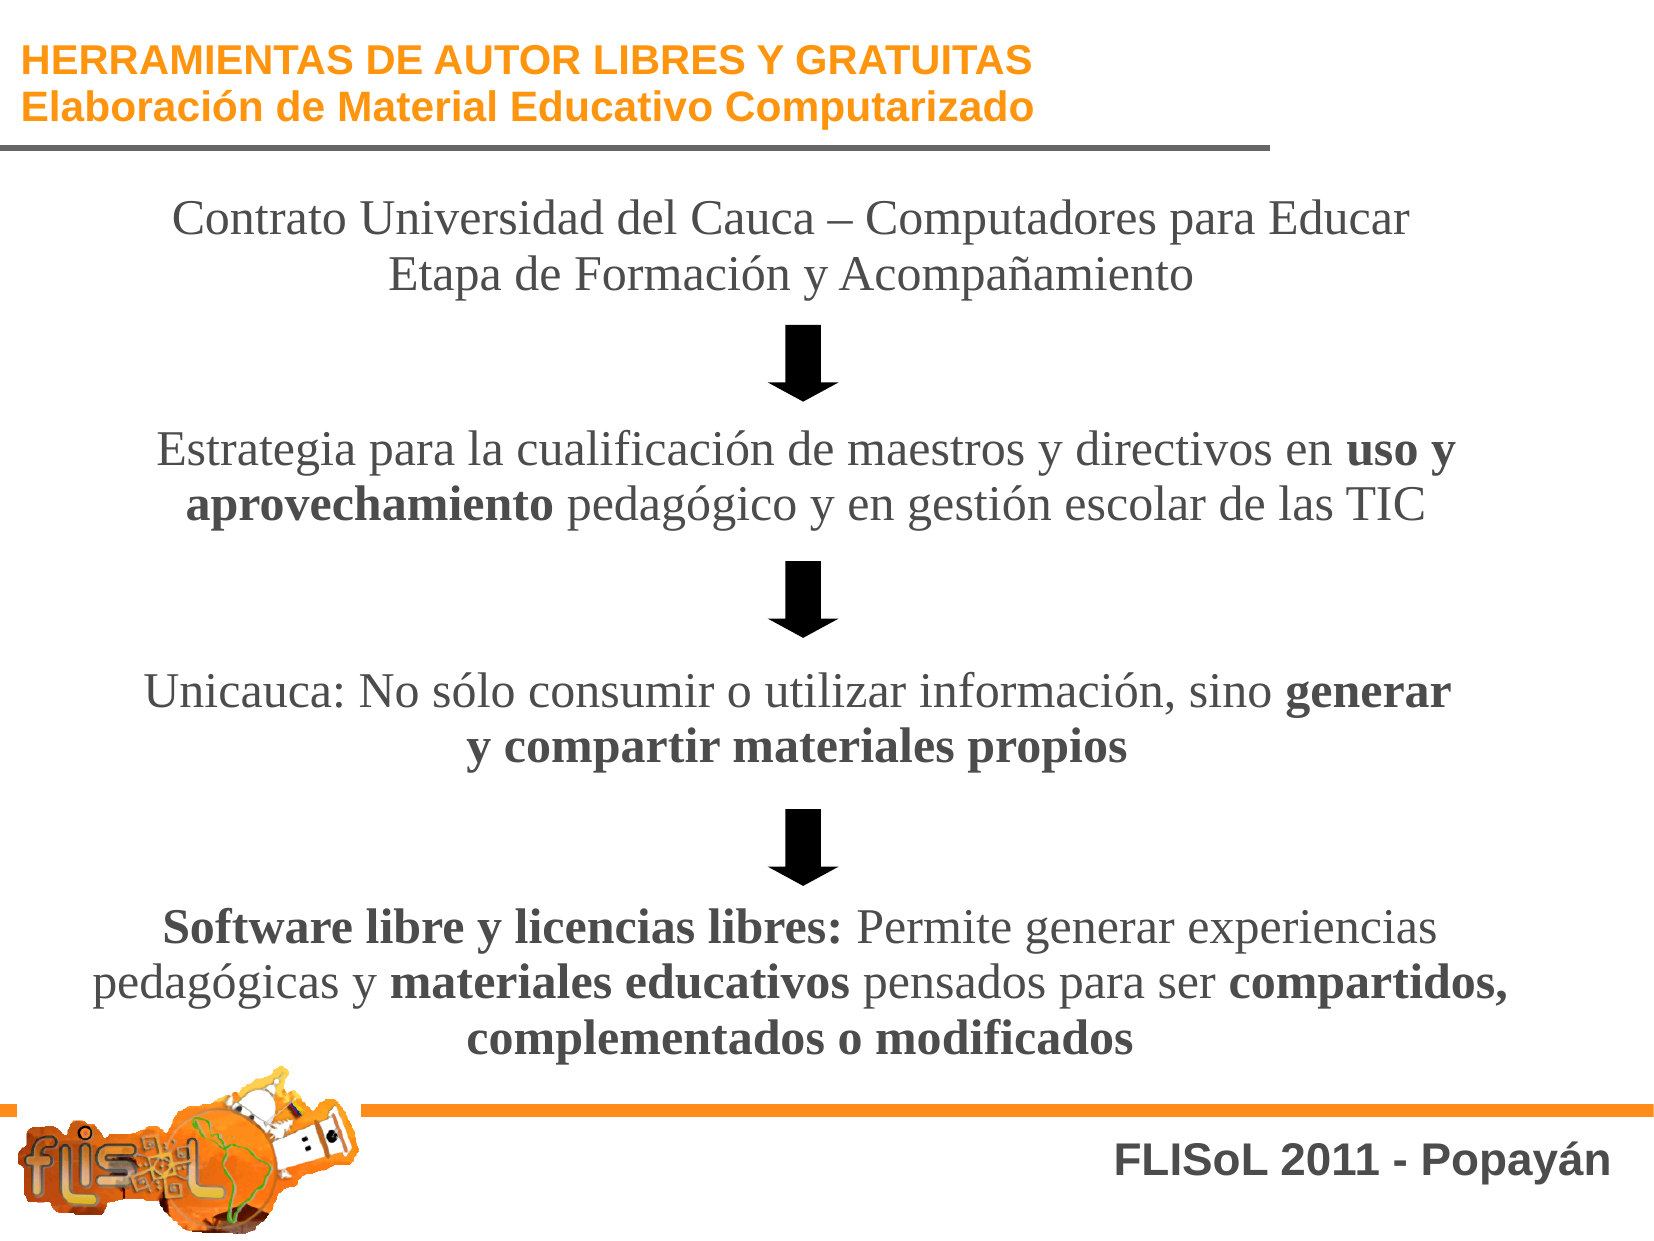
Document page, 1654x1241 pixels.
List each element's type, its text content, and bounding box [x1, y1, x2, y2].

text_box Unicauca: No sólo consumir o utilizar información, sino generar y compartir materiales propios [118, 655, 1477, 781]
text_box [767, 561, 839, 638]
text_box Estrategia para la cualificación de maestros y directivos en uso y aprovechamiento pedagógico y en gestión escolar de las TIC [53, 413, 1560, 539]
text_box Contrato Universidad del Cauca – Computadores para Educar Etapa de Formación y Acompañamiento [82, 183, 1501, 309]
text_box [767, 809, 839, 886]
text_box Software libre y licencias libres: Permite generar experiencias pedagógicas y materiales educativos pensados para ser compartidos, complementados o modificados [76, 891, 1524, 1073]
text_box [767, 324, 839, 402]
picture [0, 1065, 1654, 1235]
